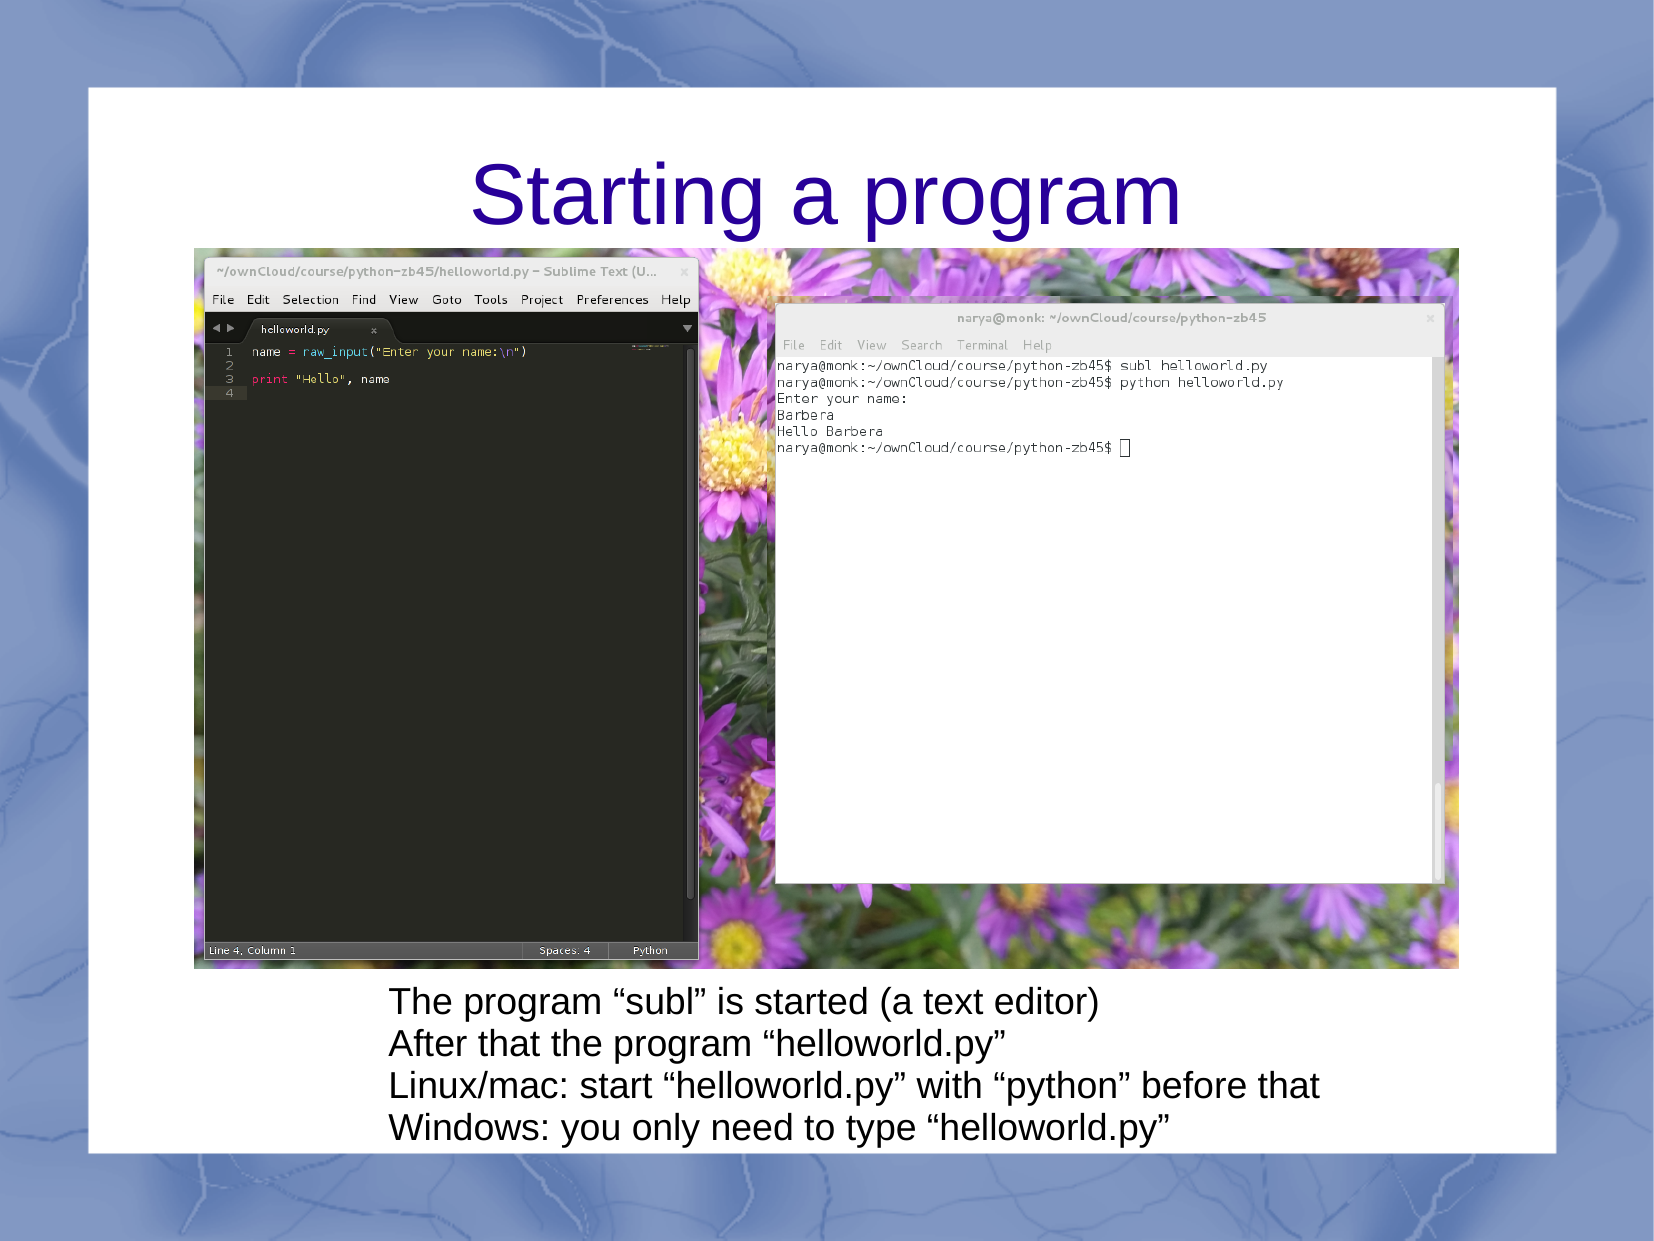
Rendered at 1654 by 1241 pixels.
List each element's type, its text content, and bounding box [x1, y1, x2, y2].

title Starting a program [118, 90, 1536, 298]
text_box The program “subl” is started (a text editor) After that the program “helloworld.py” Linux/mac: start “helloworld.py” with “python” before that Windows: you only need to type “helloworld.py” [373, 972, 1333, 1156]
picture [0, 0, 1654, 1241]
